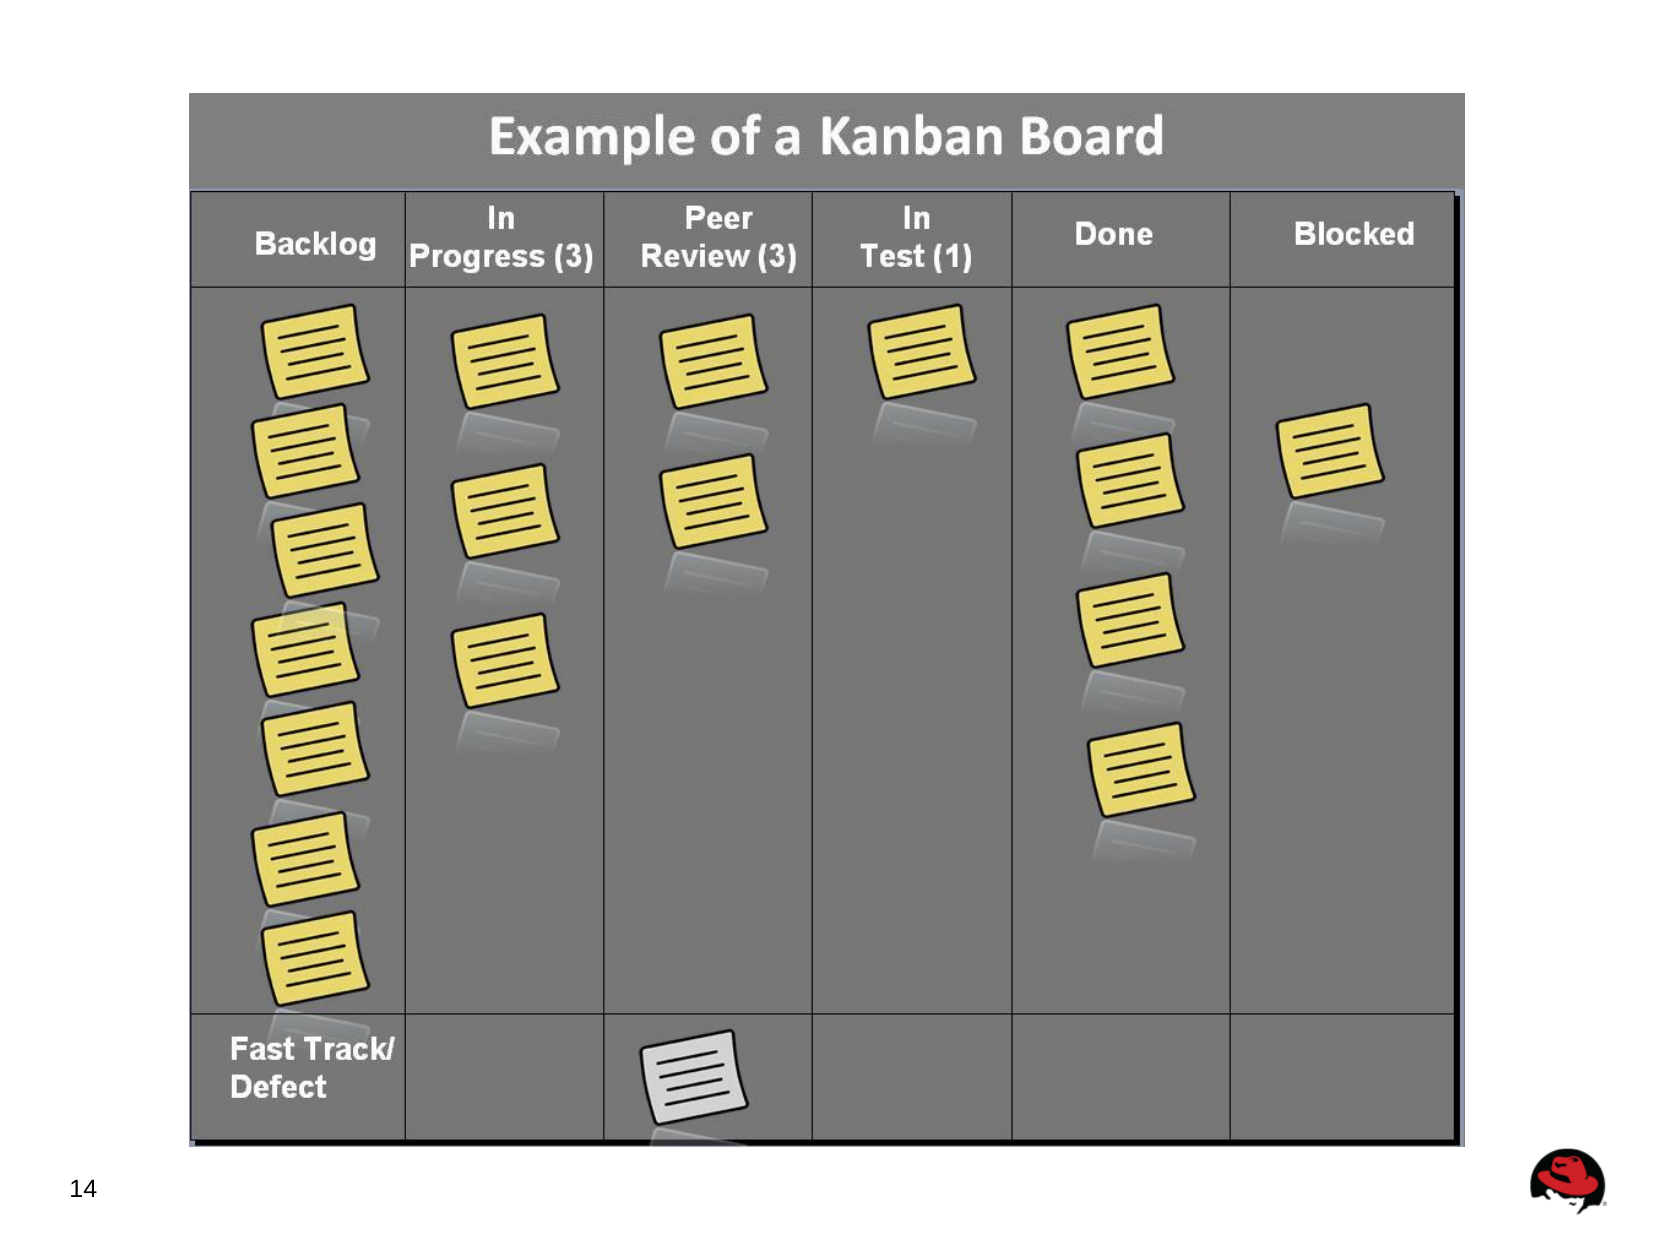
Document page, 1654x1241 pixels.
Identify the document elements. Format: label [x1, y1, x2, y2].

picture [1529, 1146, 1613, 1224]
picture [189, 93, 1465, 1147]
